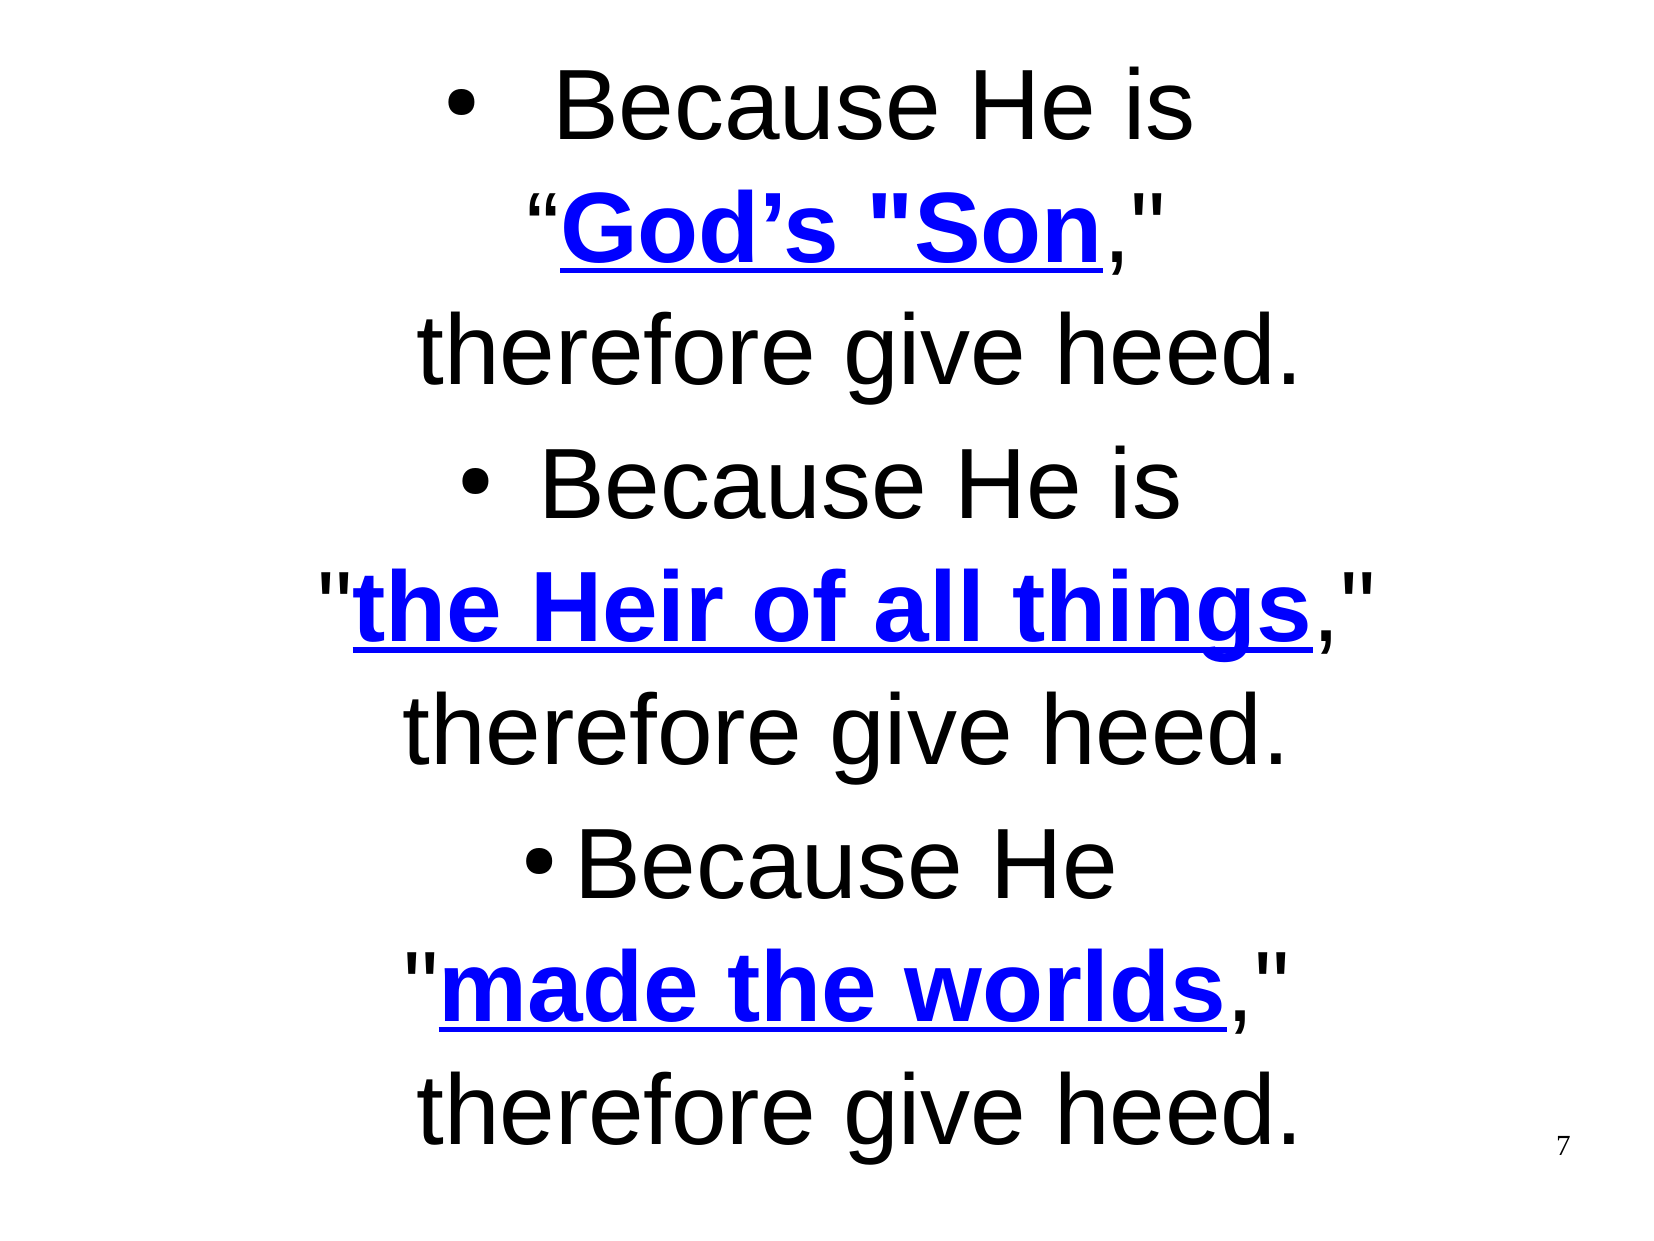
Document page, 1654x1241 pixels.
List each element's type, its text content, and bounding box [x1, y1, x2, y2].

list Because He is “God’s "Son," therefore give heed. Because He is "the Heir of all things," therefore give heed. Because He "made the worlds," therefore give heed. [37, 37, 1613, 1201]
